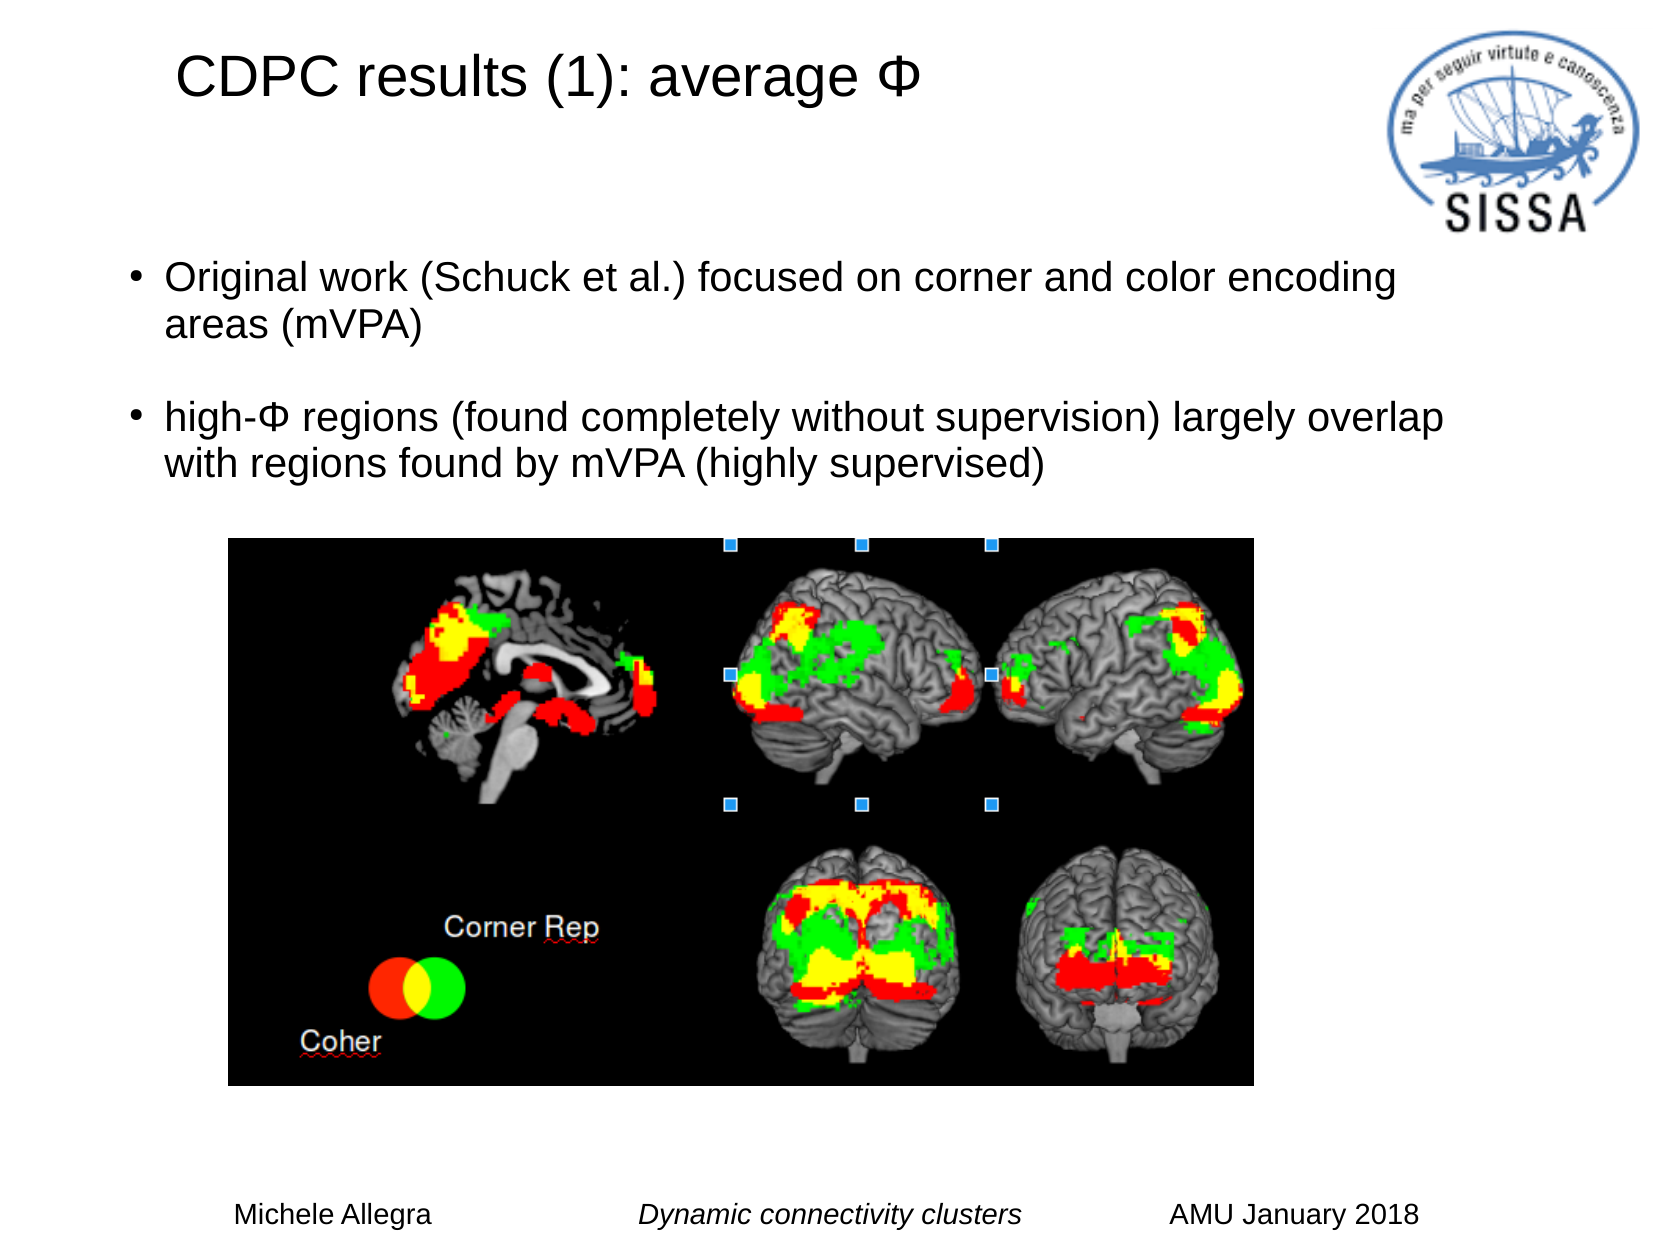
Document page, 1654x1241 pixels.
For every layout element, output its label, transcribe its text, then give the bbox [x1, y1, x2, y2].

title CDPC results (1): average Φ [5, 0, 1094, 180]
title Michele Allegra Dynamic connectivity clusters AMU January 2018 [82, 1177, 1572, 1241]
text_box Original work (Schuck et al.) focused on corner and color encoding areas (mVPA) high-Φ regions (found completely without supervision) largely overlap with regions found by mVPA (highly supervised) [114, 185, 1480, 1177]
picture [228, 538, 1254, 1086]
picture [1372, 27, 1654, 238]
